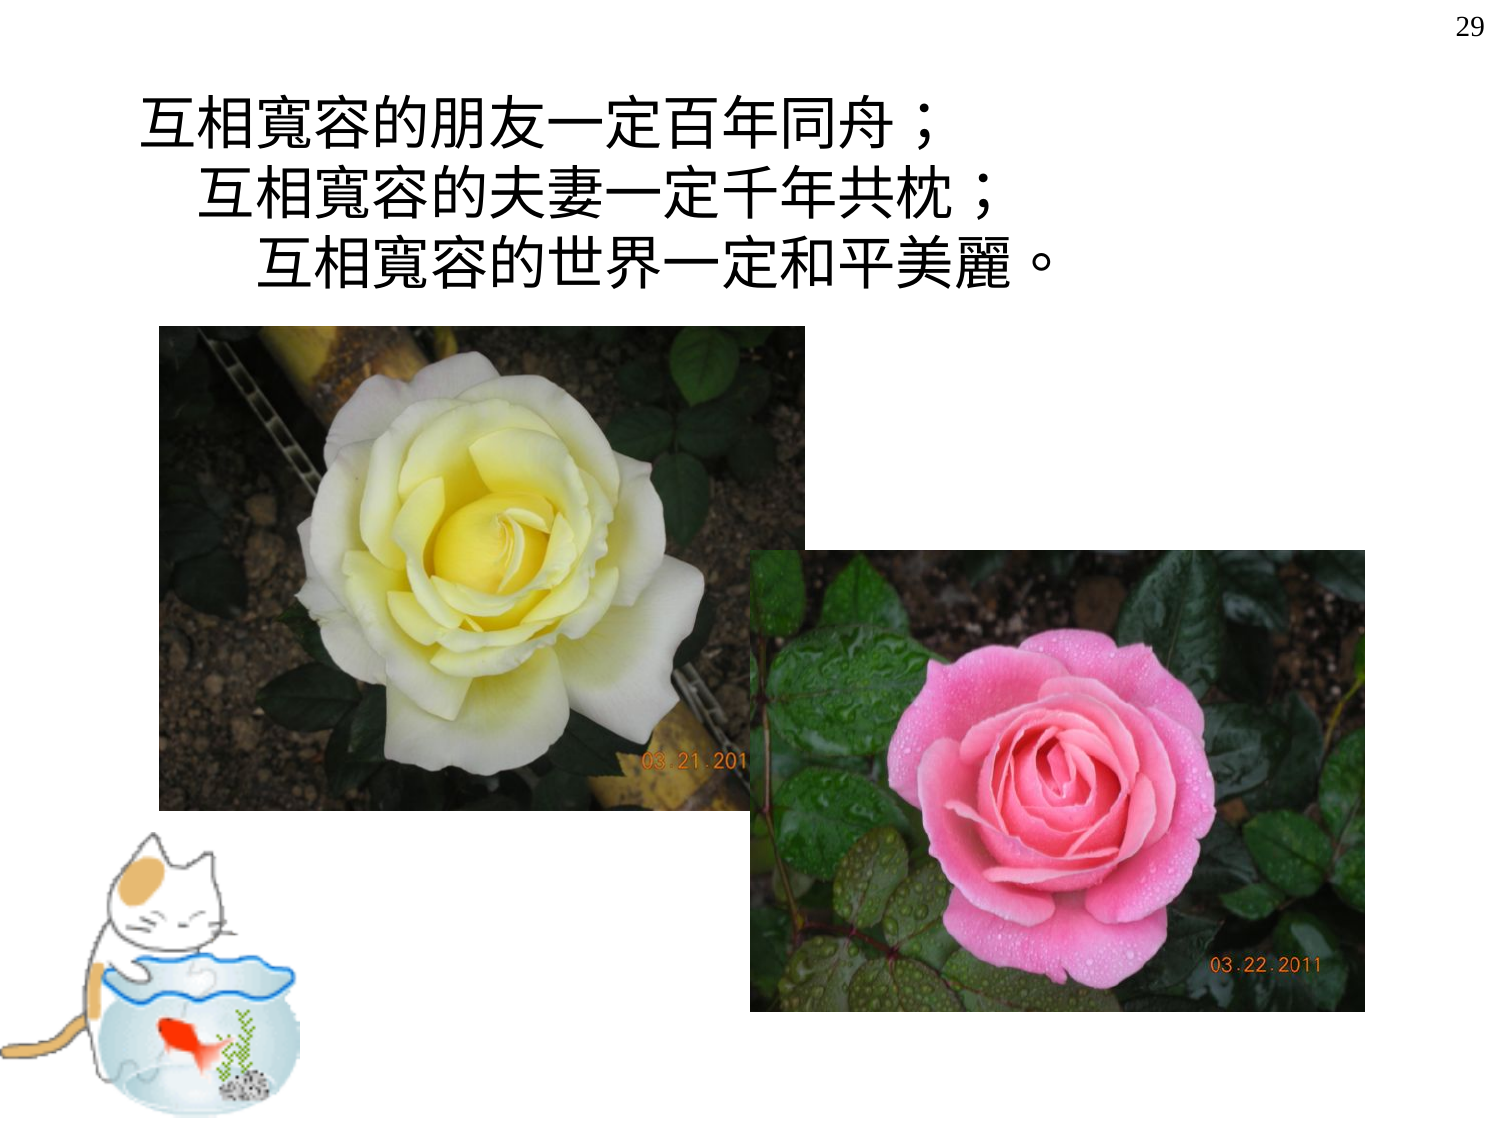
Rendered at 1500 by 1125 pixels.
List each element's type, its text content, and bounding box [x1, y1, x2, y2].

picture [0, 832, 300, 1118]
text_box 互相寬容的朋友一定百年同舟； 互相寬容的夫妻一定千年共枕； 互相寬容的世界一定和平美麗。 [123, 78, 1388, 304]
text_box <編號> [1249, 0, 1500, 76]
picture [159, 326, 1365, 1012]
